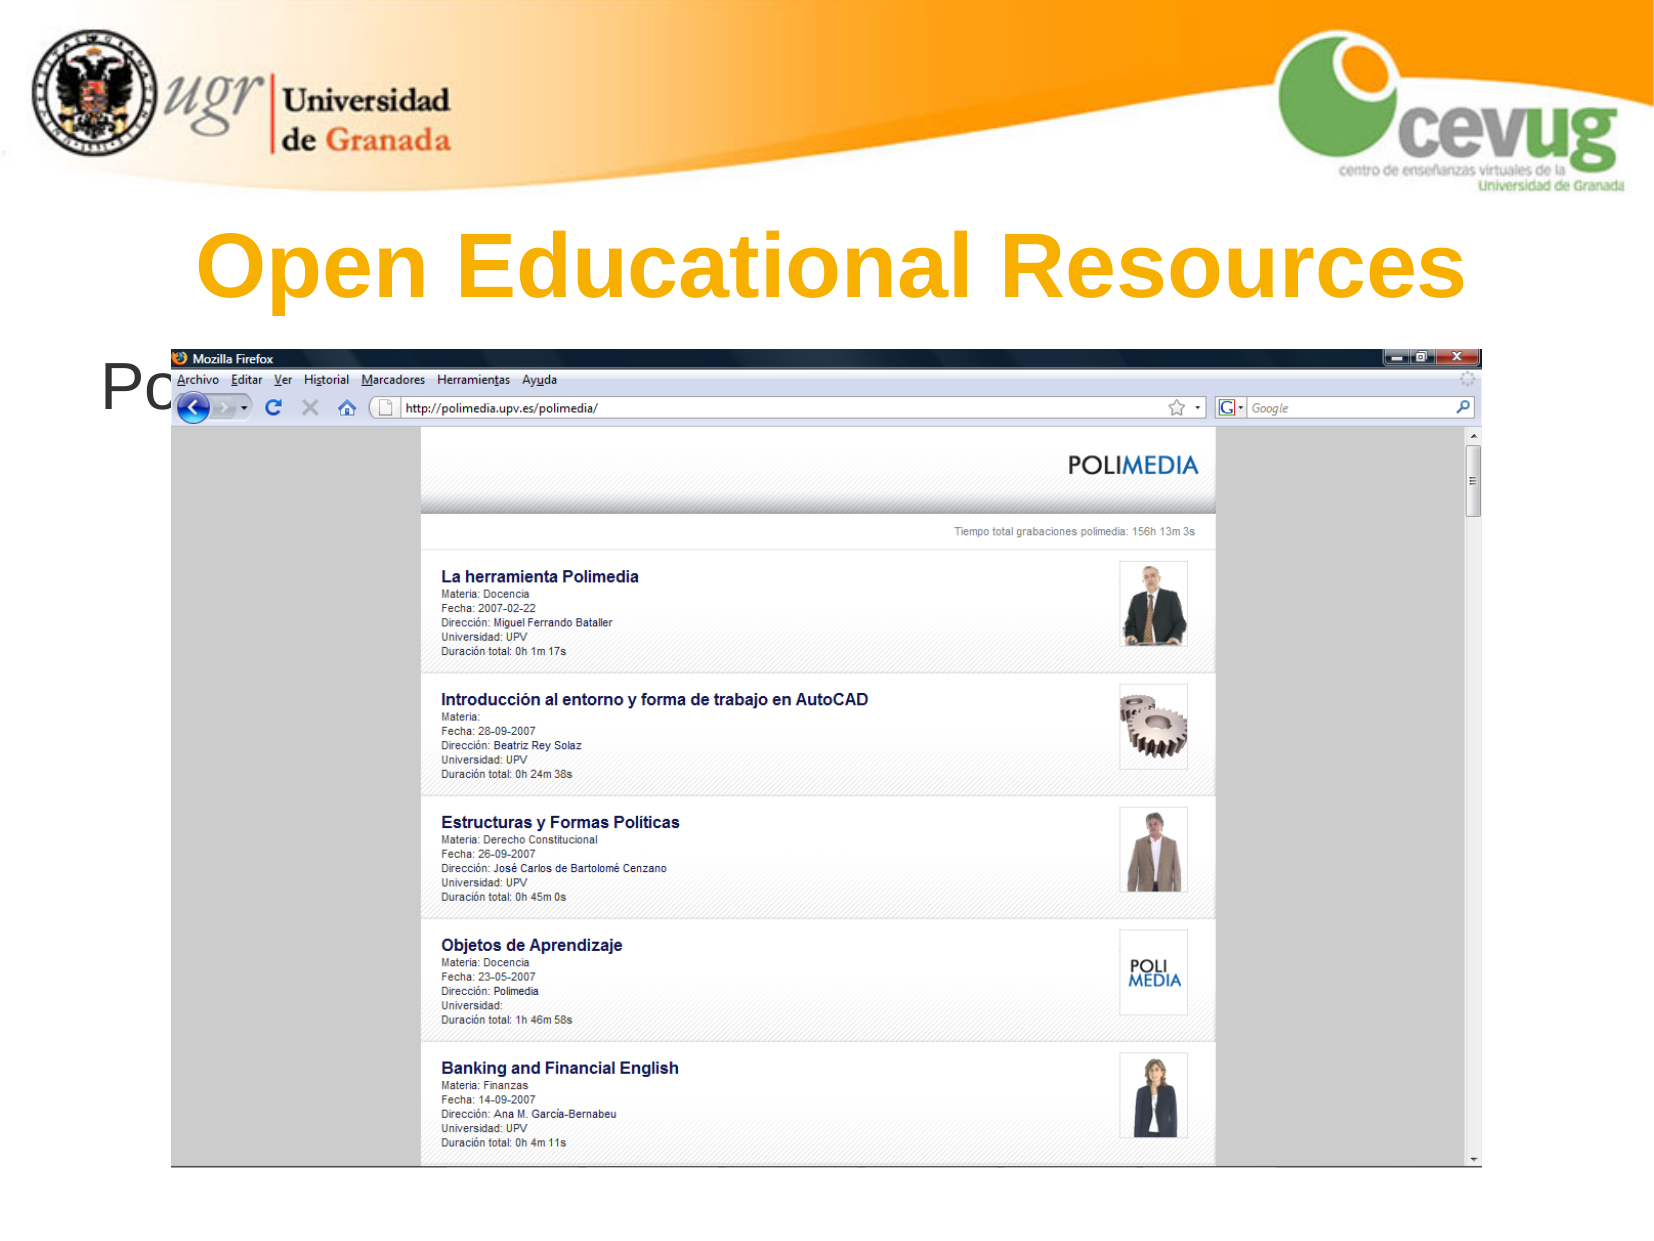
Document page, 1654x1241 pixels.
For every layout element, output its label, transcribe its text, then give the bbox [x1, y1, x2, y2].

list Polimedia Sistema de la UPV para la creación de contenidos multimedia como apoyo a la docencia presencial http://polimedia.upv.es/ En el CEVUG se desarrolla de una herramienta similar: ULTRAMEDIA [82, 349, 417, 1168]
picture [417, 349, 1572, 1168]
title Open Educational Resources [88, 177, 1577, 355]
